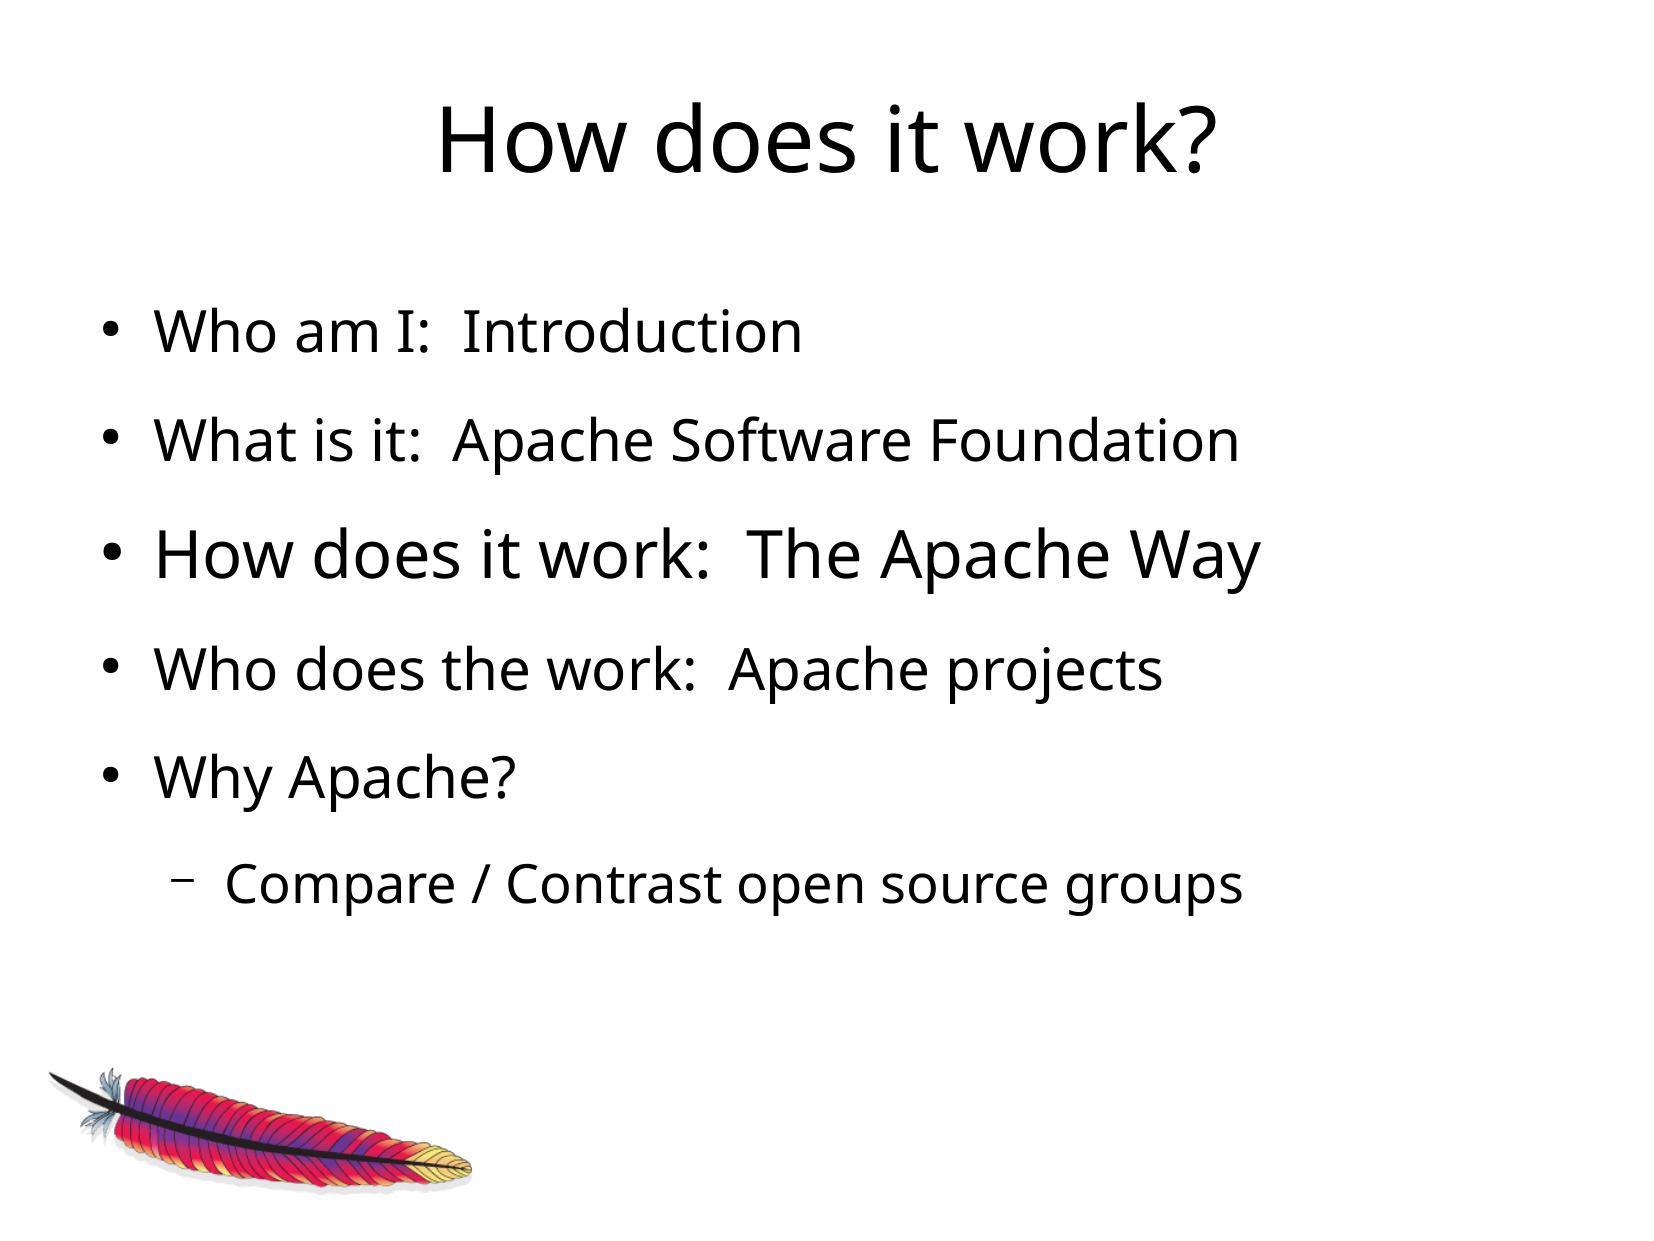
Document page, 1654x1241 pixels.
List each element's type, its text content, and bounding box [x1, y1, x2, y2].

picture [45, 1064, 477, 1200]
list Who am I: Introduction What is it: Apache Software Foundation How does it work: The Apache Way Who does the work: Apache projects Why Apache? Compare / Contrast open source groups [82, 290, 1571, 1109]
title How does it work? [82, 49, 1571, 226]
